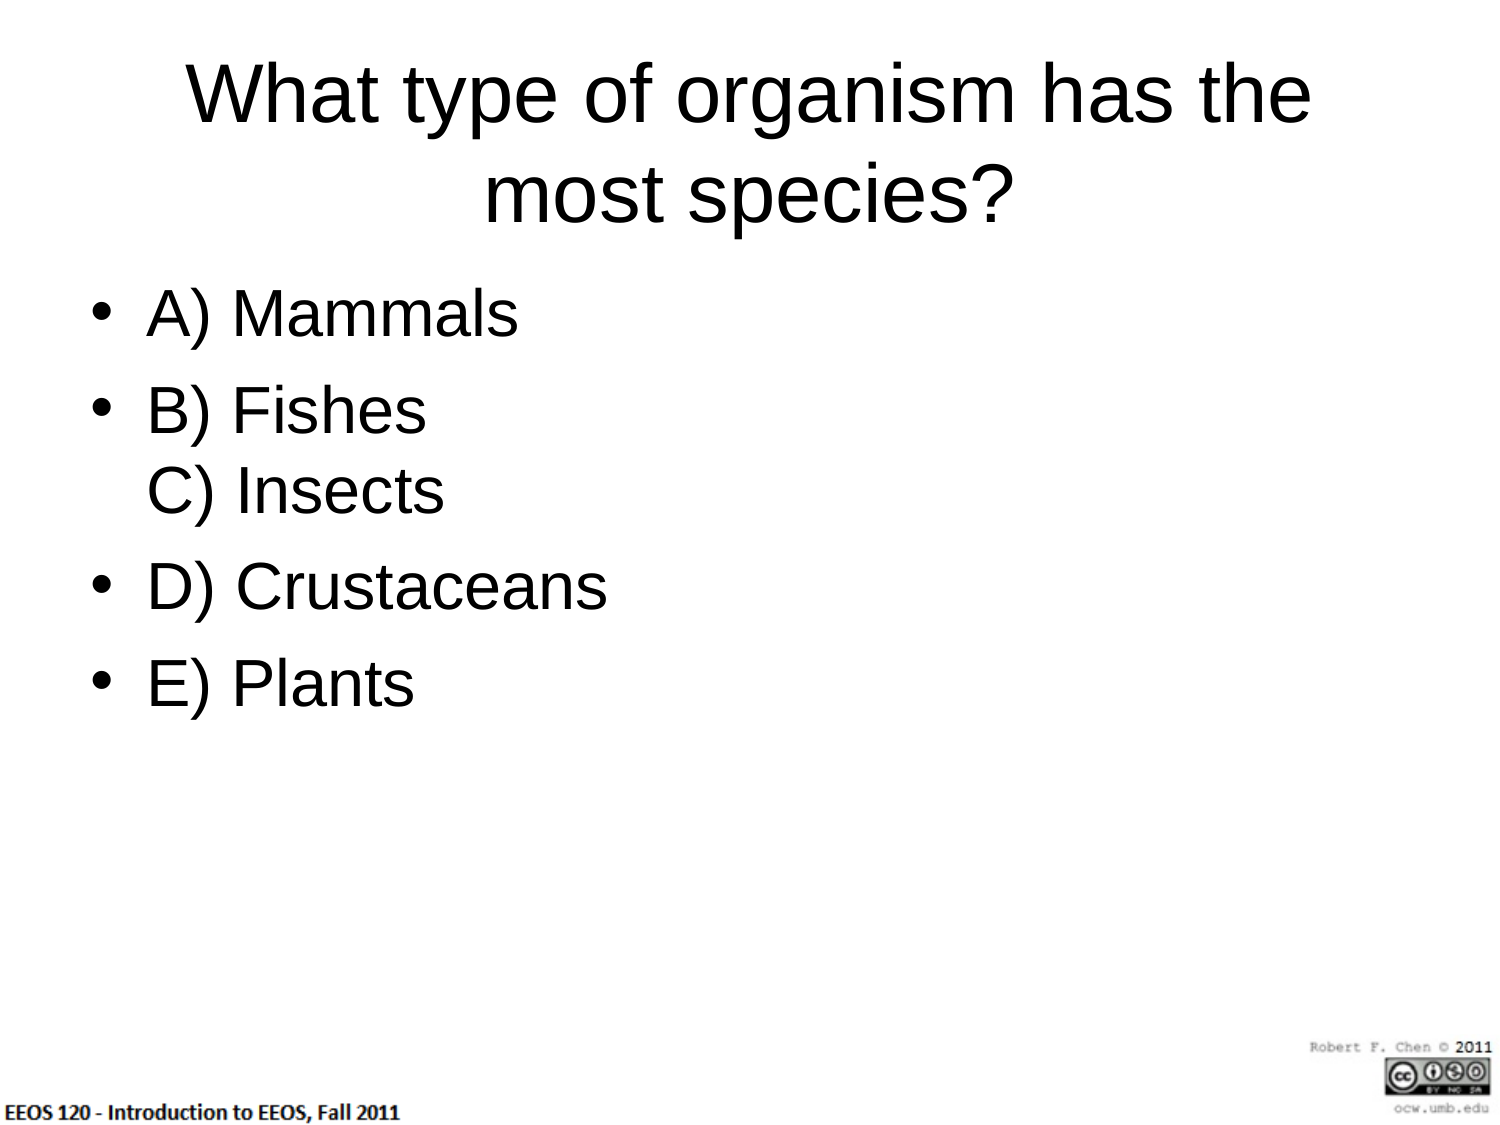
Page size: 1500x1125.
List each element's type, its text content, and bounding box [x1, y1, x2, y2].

list A) Mammals B) Fishes C) Insects D) Crustaceans E) Plants [75, 262, 1426, 1006]
picture [1304, 1034, 1500, 1125]
picture [0, 1094, 405, 1125]
title What type of organism has the most species? [75, 31, 1426, 247]
